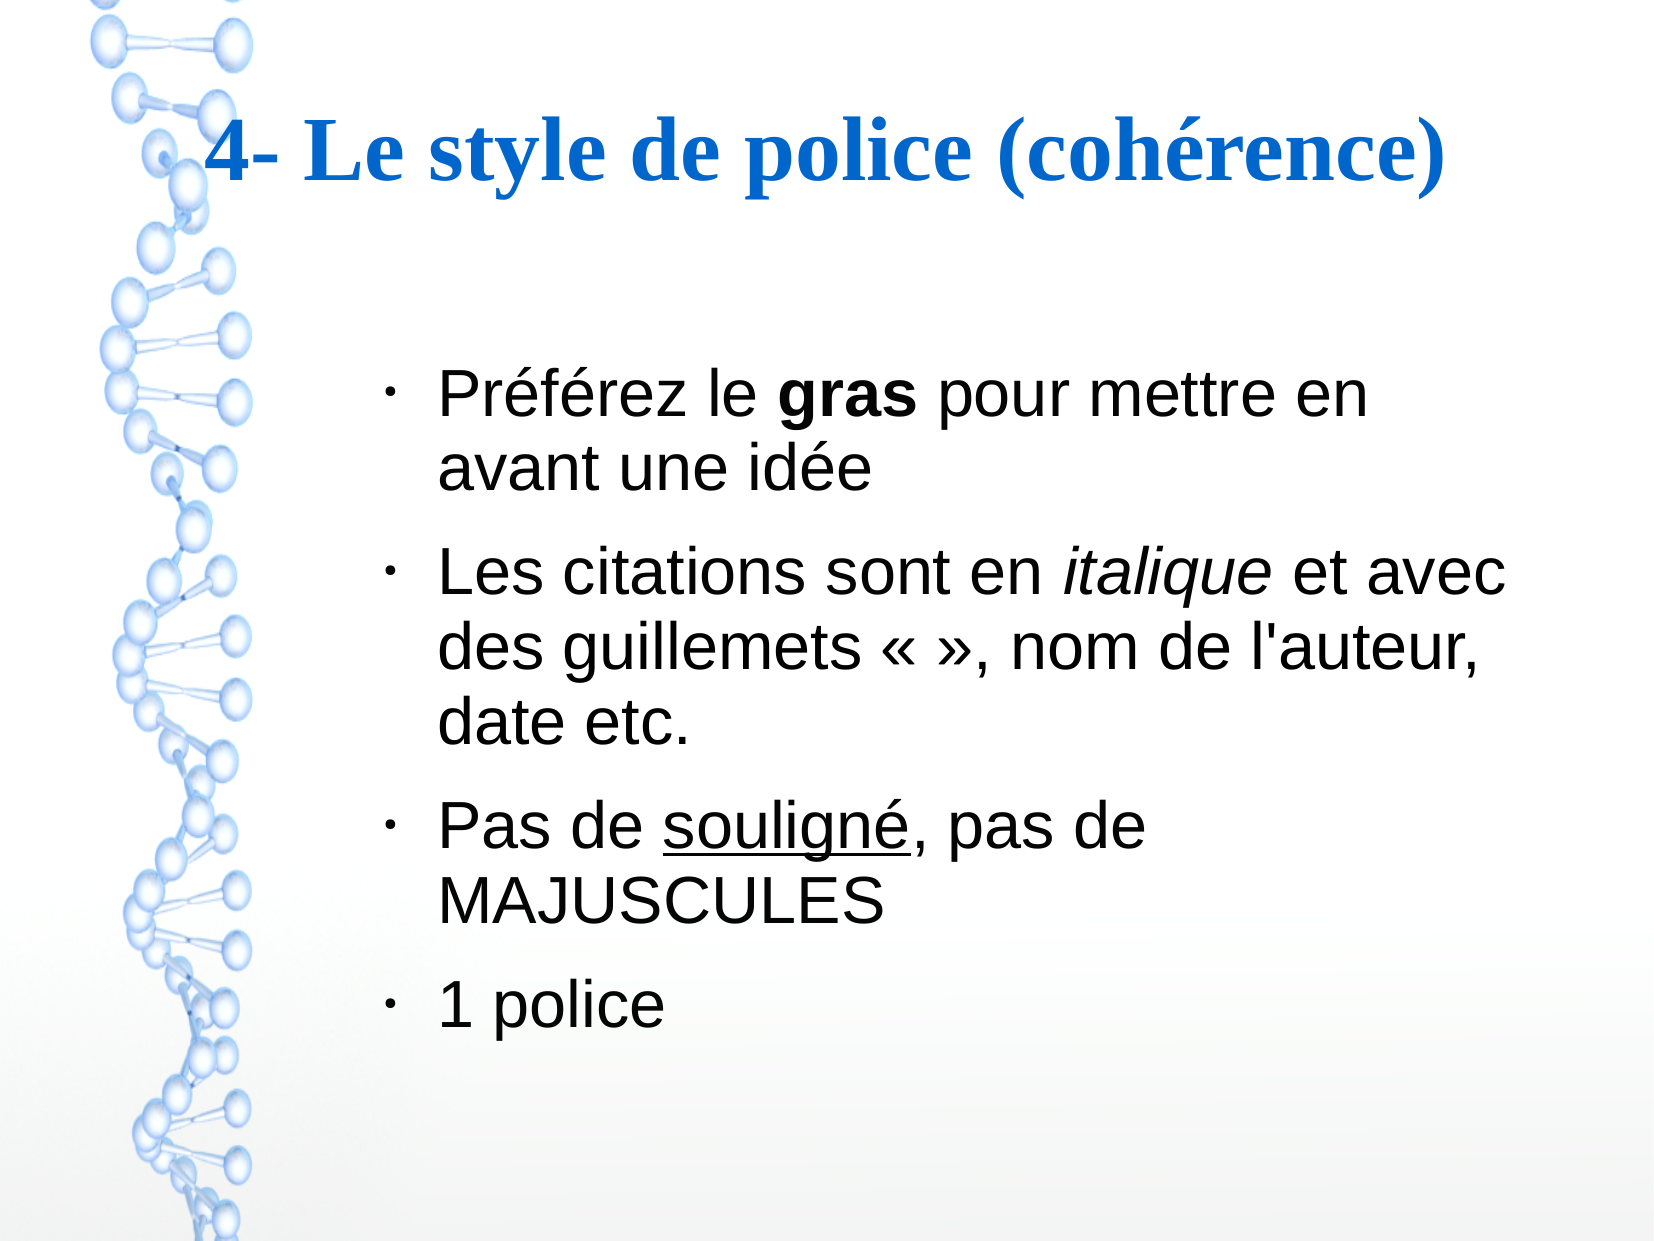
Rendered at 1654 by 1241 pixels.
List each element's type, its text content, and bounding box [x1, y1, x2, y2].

title 4- Le style de police (cohérence) [162, 47, 1492, 252]
list Préférez le gras pour mettre en avant une idée Les citations sont en italique et avec des guillemets « », nom de l'auteur, date etc. Pas de souligné, pas de MAJUSCULES 1 police [366, 355, 1536, 1075]
picture [0, 0, 1654, 1241]
